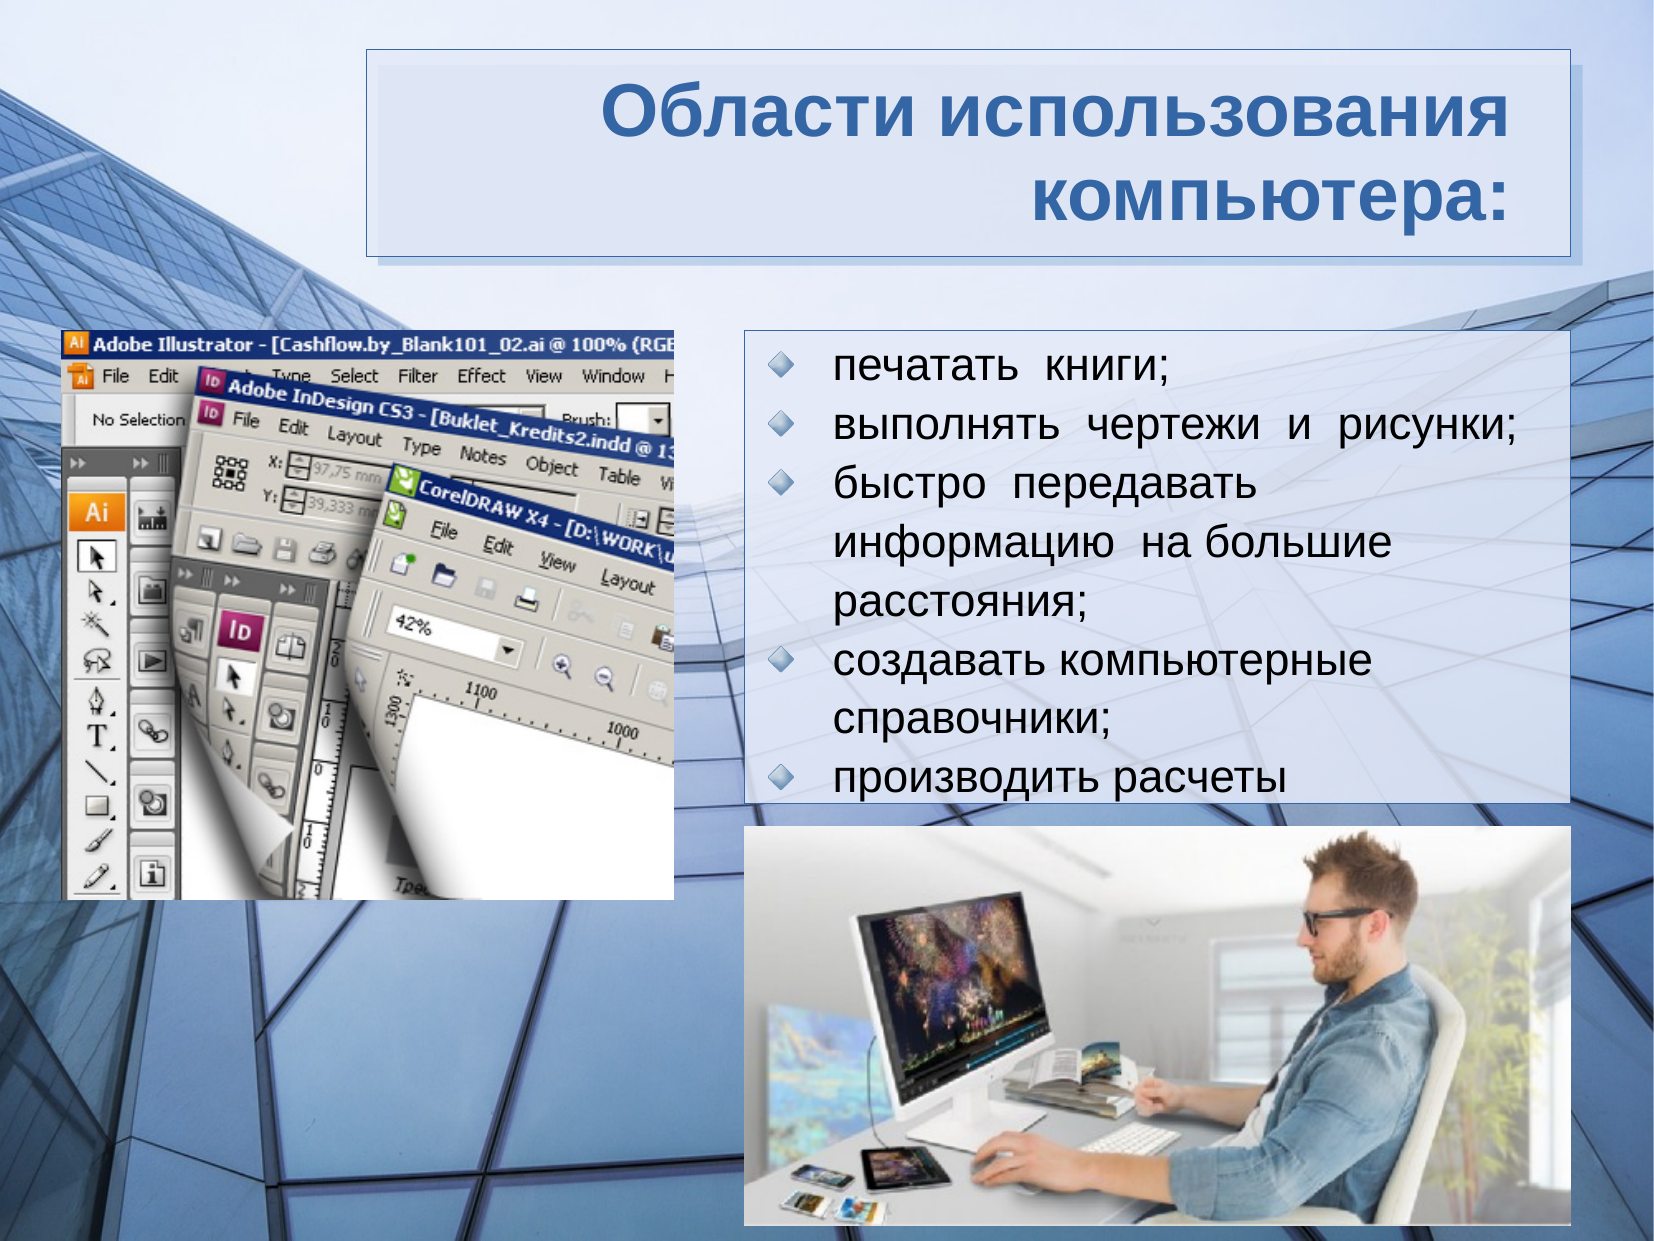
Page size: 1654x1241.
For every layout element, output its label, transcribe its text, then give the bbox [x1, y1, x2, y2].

picture [0, 0, 1654, 1241]
text_box [377, 64, 1583, 266]
title Области использования компьютера: [366, 49, 1571, 257]
text_box печатать книги; выполнять чертежи и рисунки; быстро передавать информацию на большие расстояния; создавать компьютерные справочники; производить расчеты [744, 330, 1571, 804]
